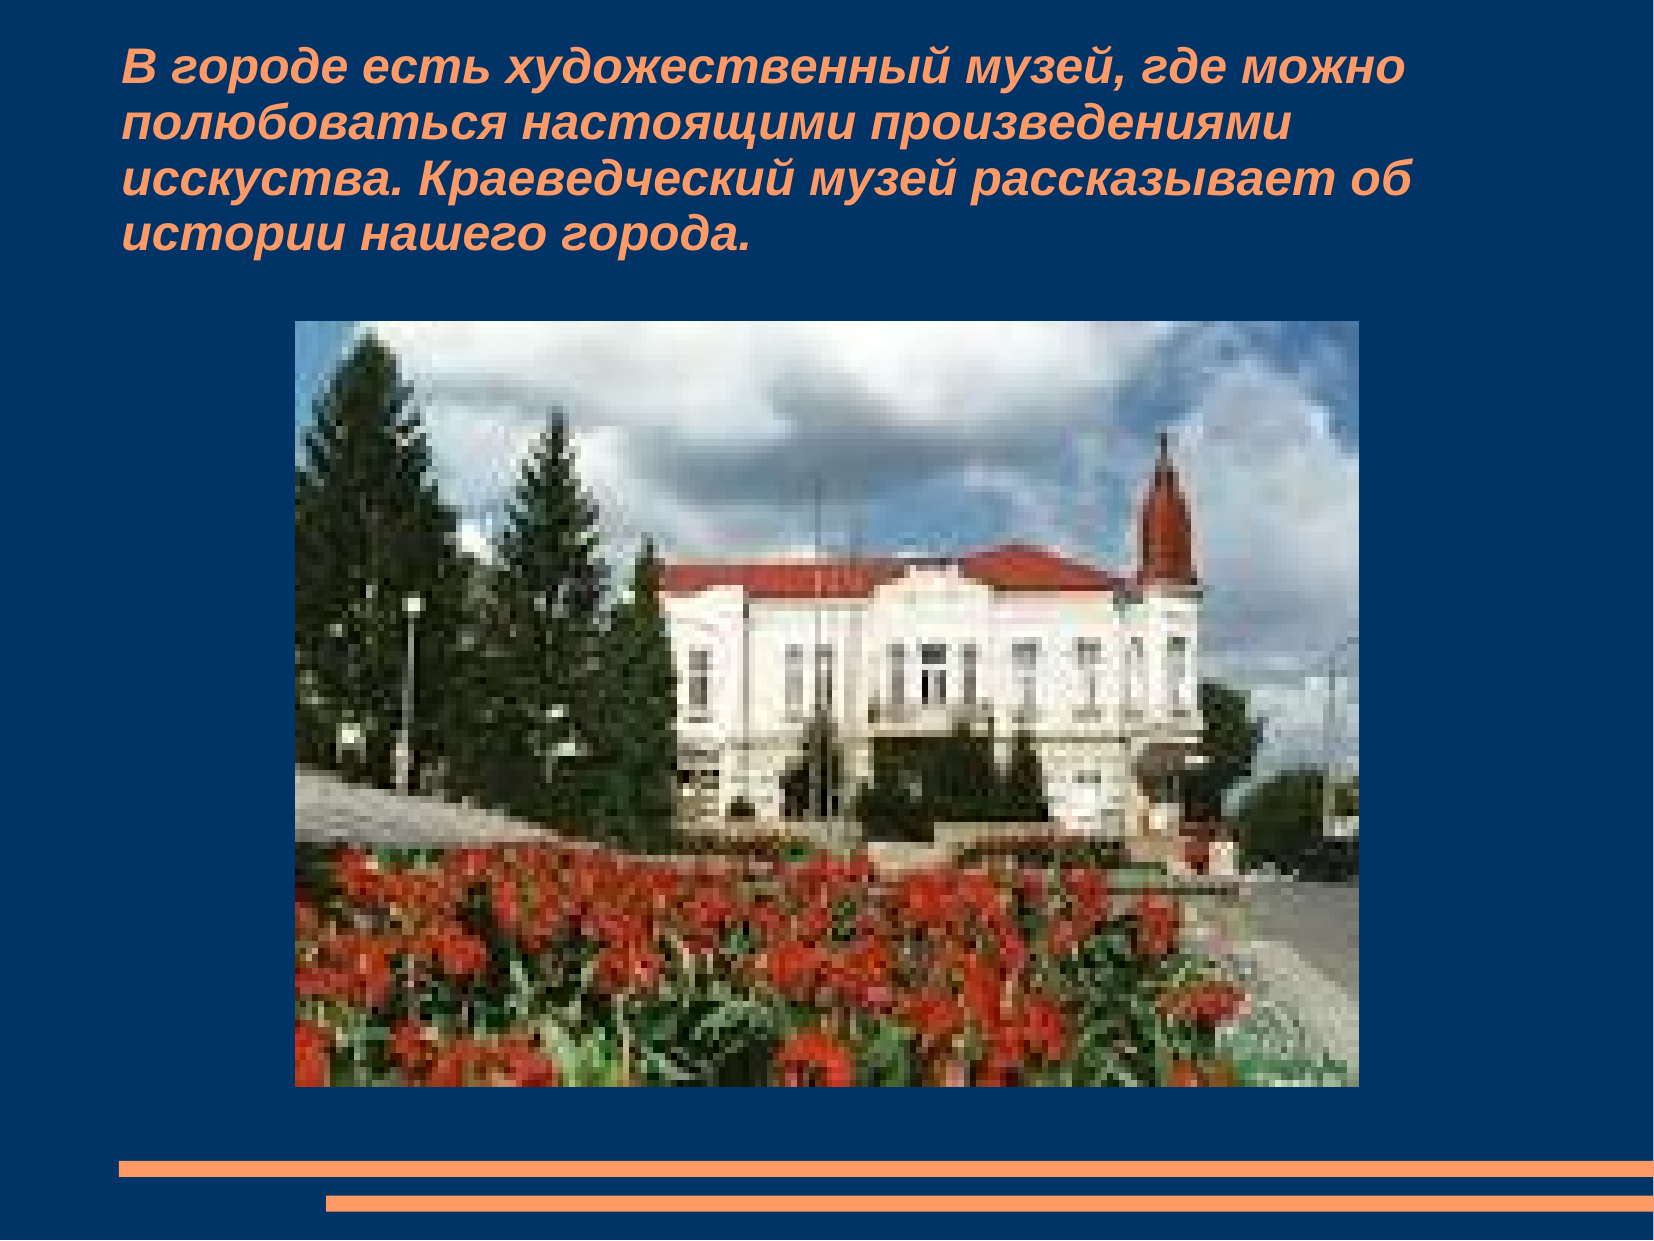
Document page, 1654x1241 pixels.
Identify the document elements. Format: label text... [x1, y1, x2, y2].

title В городе есть художественный музей, где можно полюбоваться настоящими произведениями исскуства. Краеведческий музей рассказывает об истории нашего города. [121, 35, 1534, 264]
picture [295, 321, 1359, 1087]
